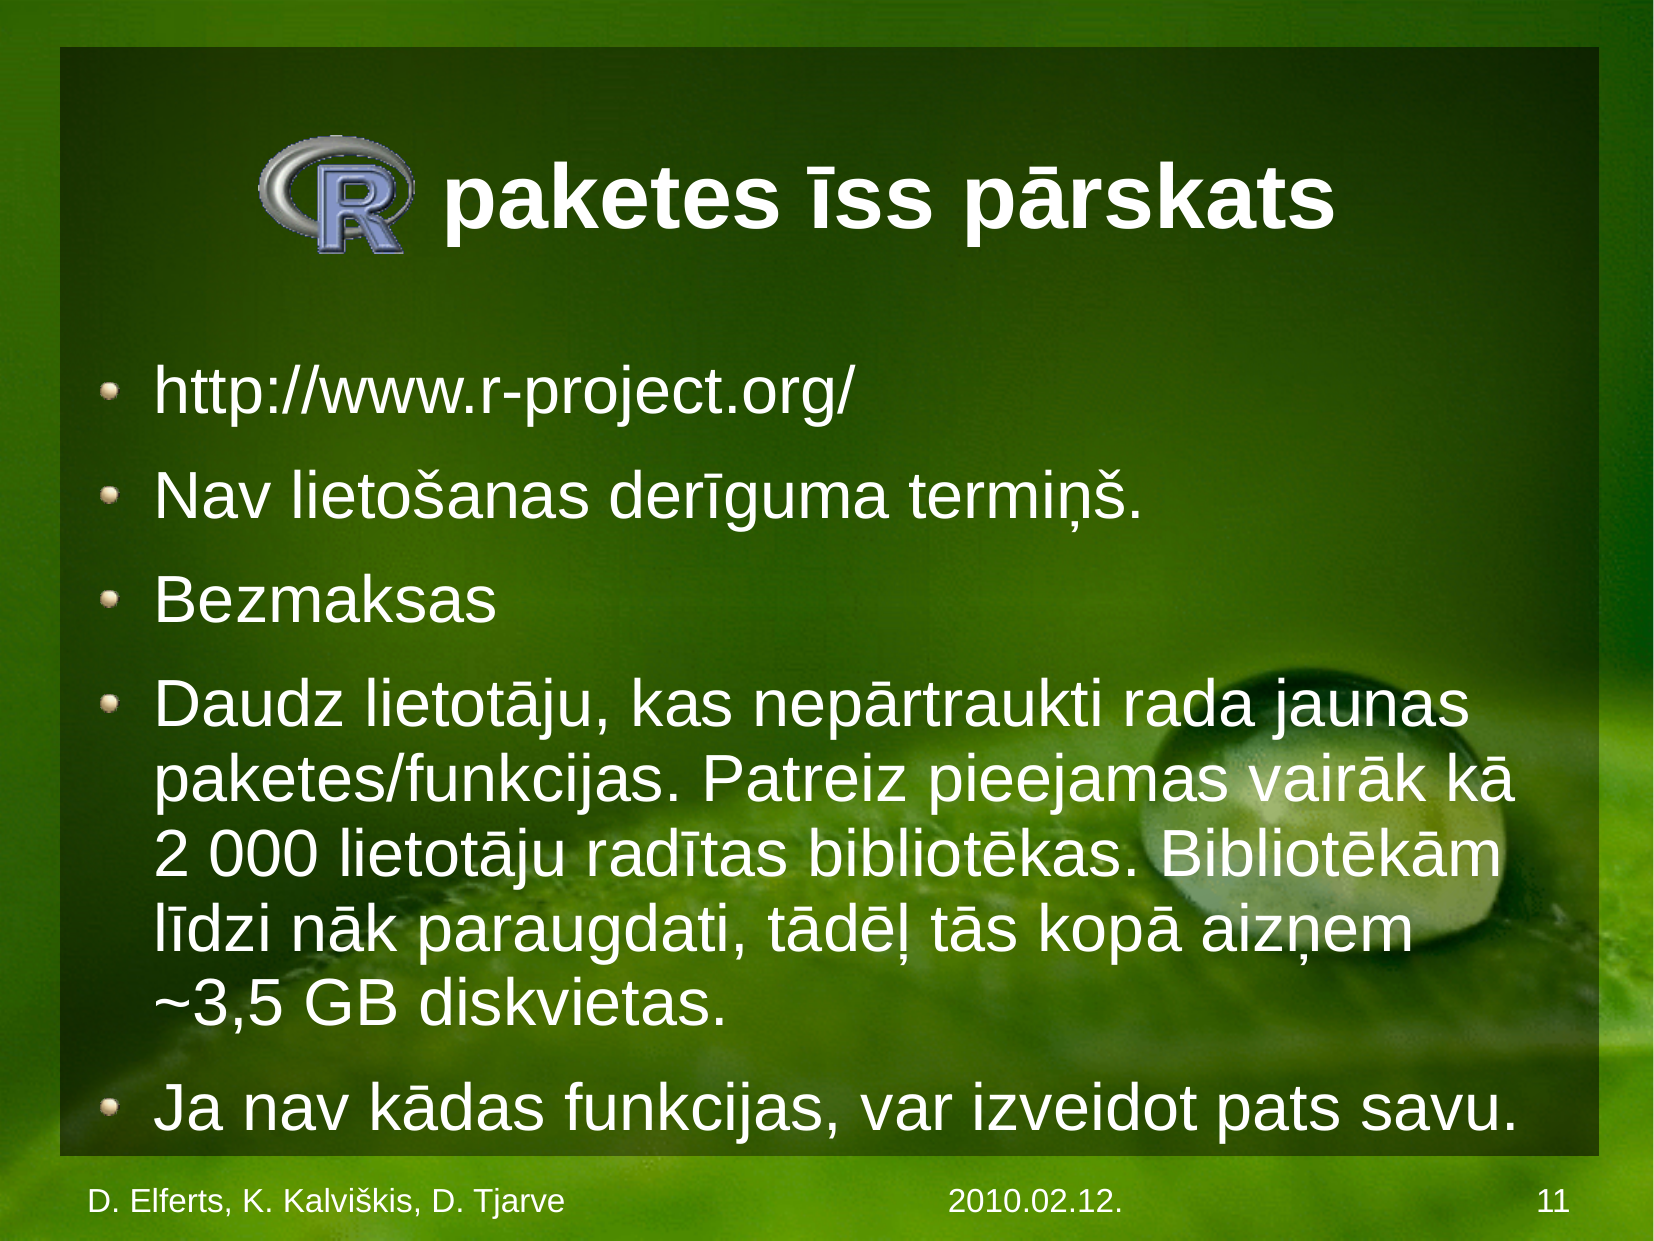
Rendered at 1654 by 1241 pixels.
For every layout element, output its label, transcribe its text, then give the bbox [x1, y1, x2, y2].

list http://www.r-project.org/ Nav lietošanas derīguma termiņš. Bezmaksas Daudz lietotāju, kas nepārtraukti rada jaunas paketes/funkcijas. Patreiz pieejamas vairāk kā 2 000 lietotāju radītas bibliotēkas. Bibliotēkām līdzi nāk paraugdati, tādēļ tās kopā aizņem ~3,5 GB diskvietas. Ja nav kādas funkcijas, var izveidot pats savu. [82, 353, 1571, 1145]
title paketes īss pārskats [82, 73, 1571, 320]
picture [0, 0, 1654, 1241]
